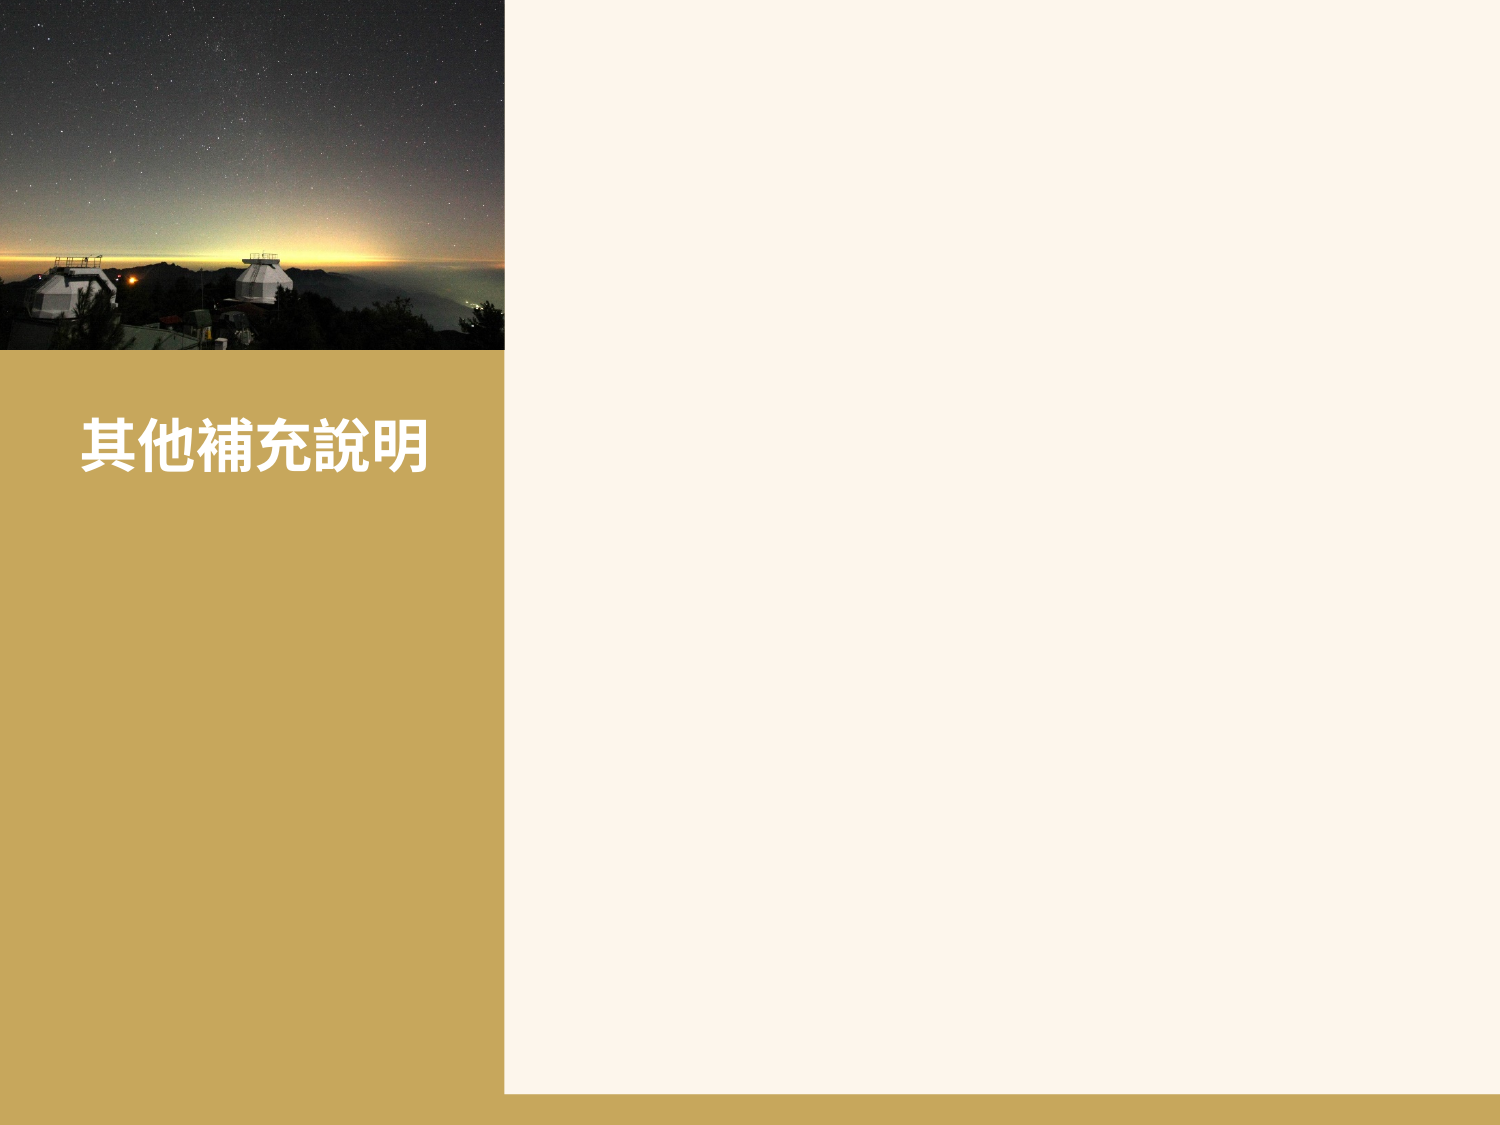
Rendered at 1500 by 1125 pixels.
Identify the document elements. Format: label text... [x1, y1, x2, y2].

text_box [0, 350, 505, 1117]
text_box 其他補充說明 [21, 401, 488, 547]
picture [0, 0, 1500, 1125]
